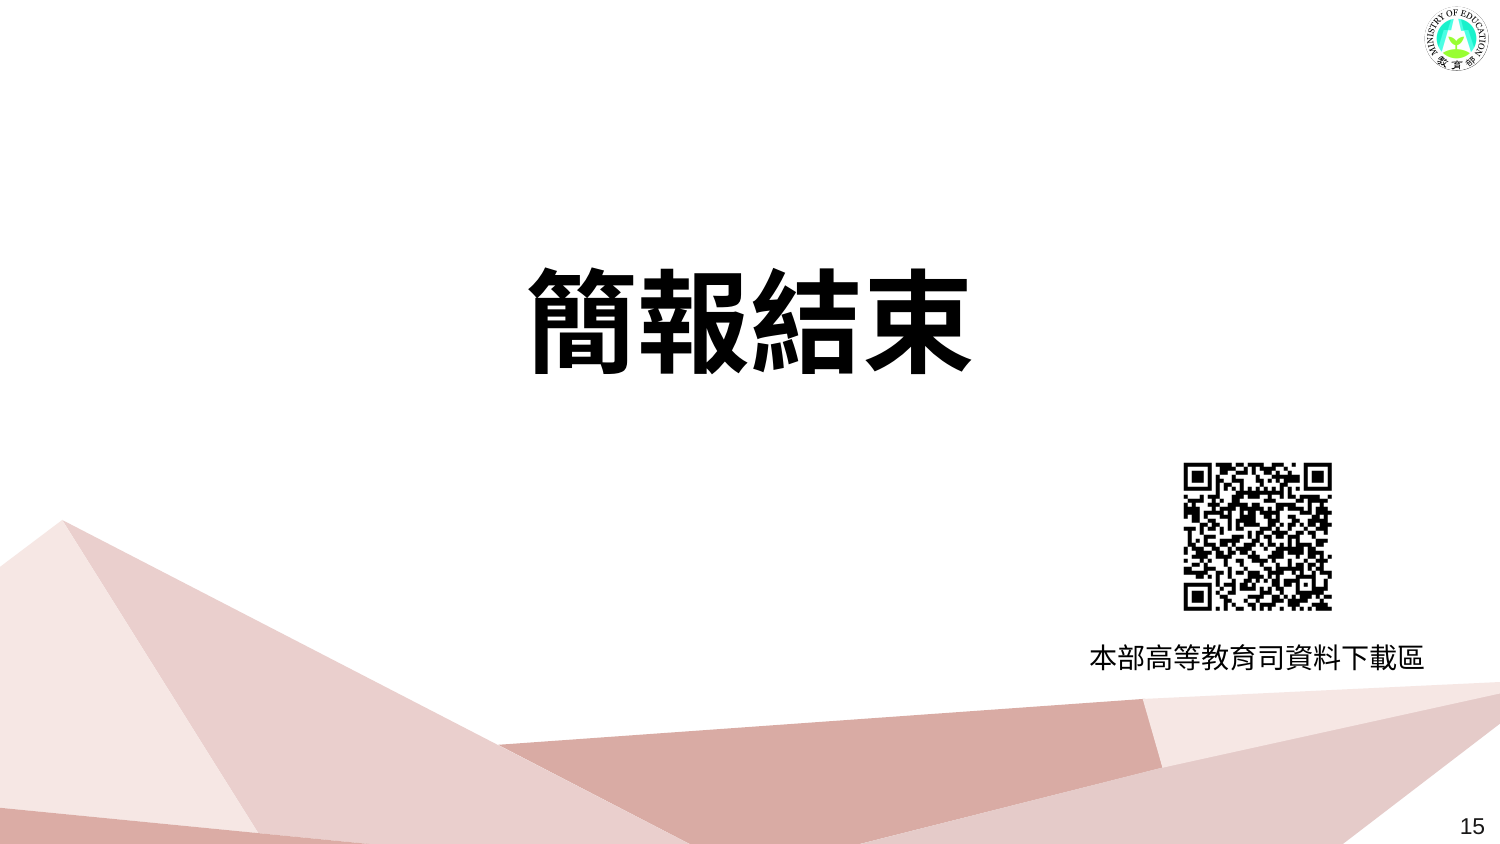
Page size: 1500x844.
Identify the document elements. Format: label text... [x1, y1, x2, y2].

text_box [0, 519, 1500, 844]
text_box 簡報結束 [236, 244, 1264, 395]
text_box 本部高等教育司資料下載區 [1056, 632, 1460, 682]
picture [1168, 447, 1348, 627]
picture [1424, 6, 1489, 71]
